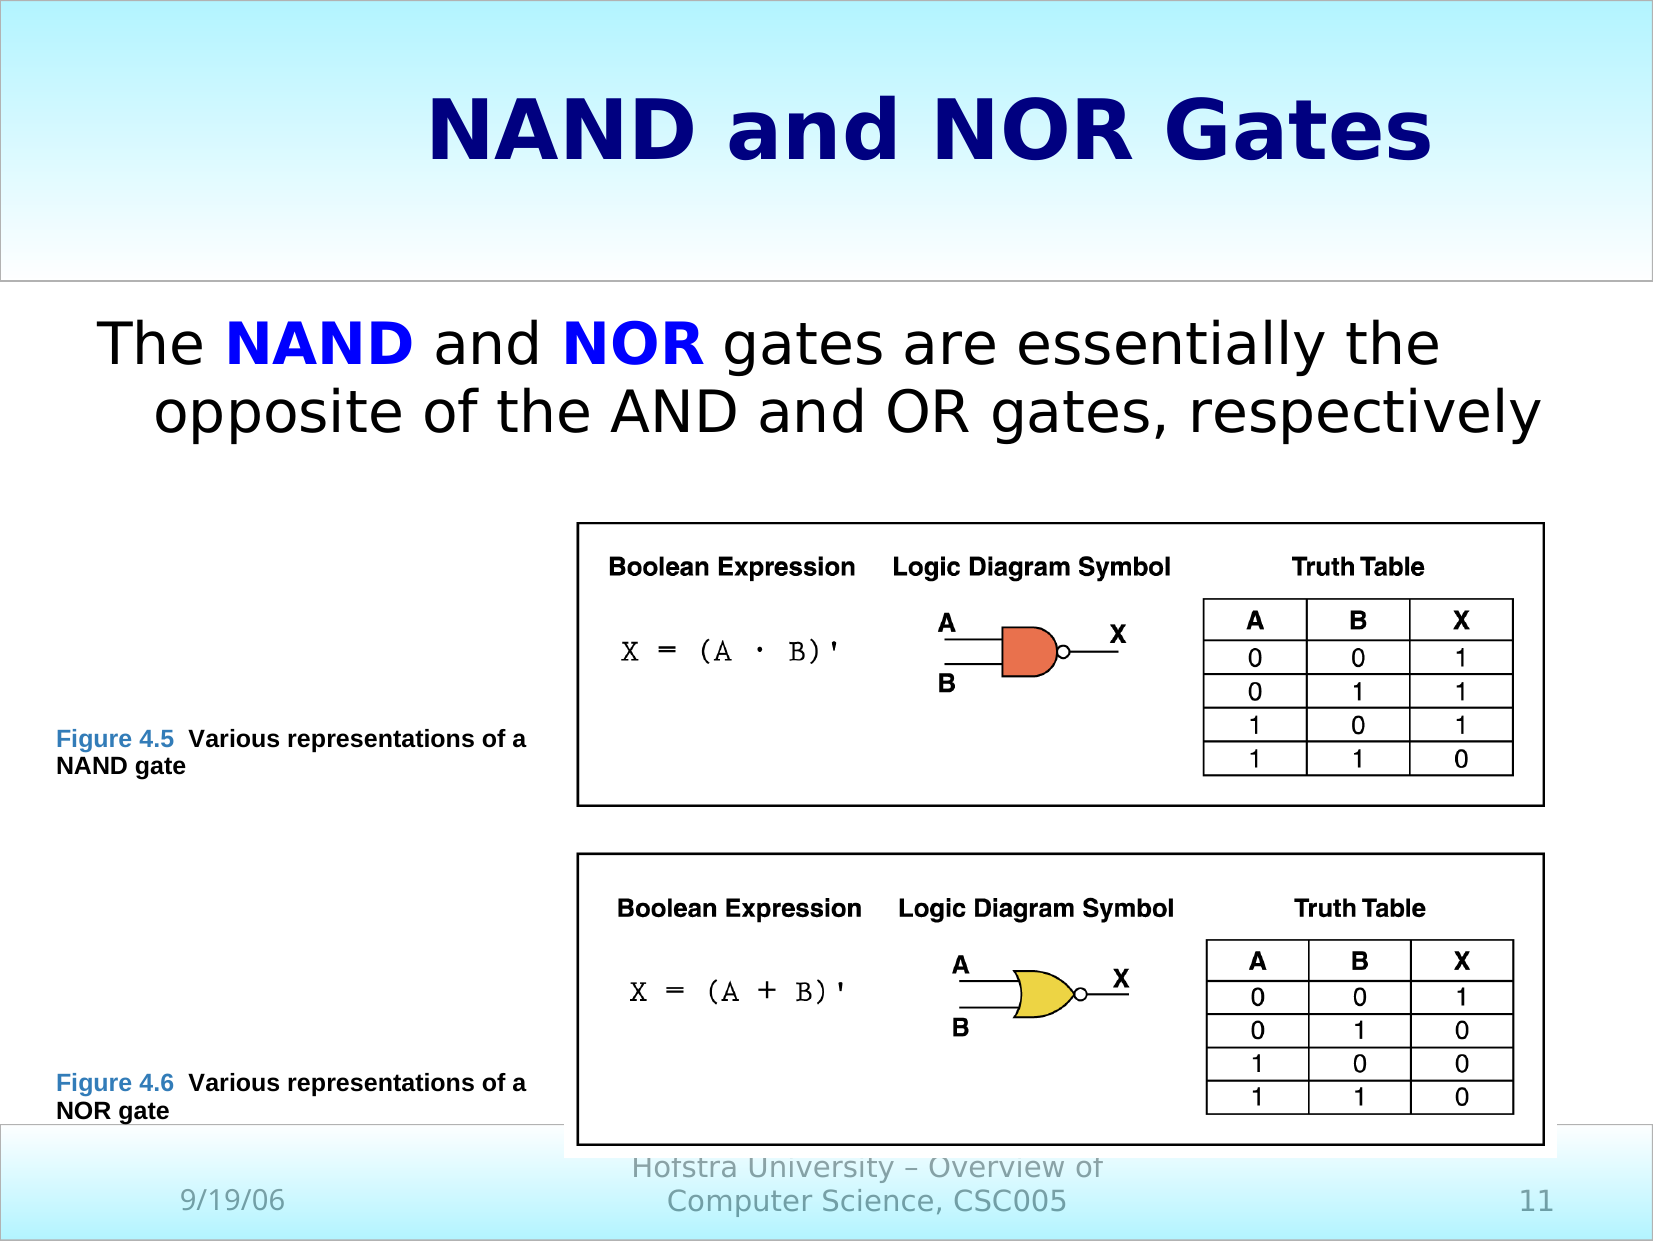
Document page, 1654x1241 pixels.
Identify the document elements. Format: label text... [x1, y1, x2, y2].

text_box Figure 4.5 Various representations of a NAND gate [41, 716, 551, 789]
picture [564, 840, 1557, 1158]
text_box Figure 4.6 Various representations of a NOR gate [41, 1061, 551, 1133]
title NAND and NOR Gates [247, 27, 1612, 235]
picture [564, 509, 1557, 819]
list The NAND and NOR gates are essentially the opposite of the AND and OR gates, respectively [82, 303, 1571, 552]
